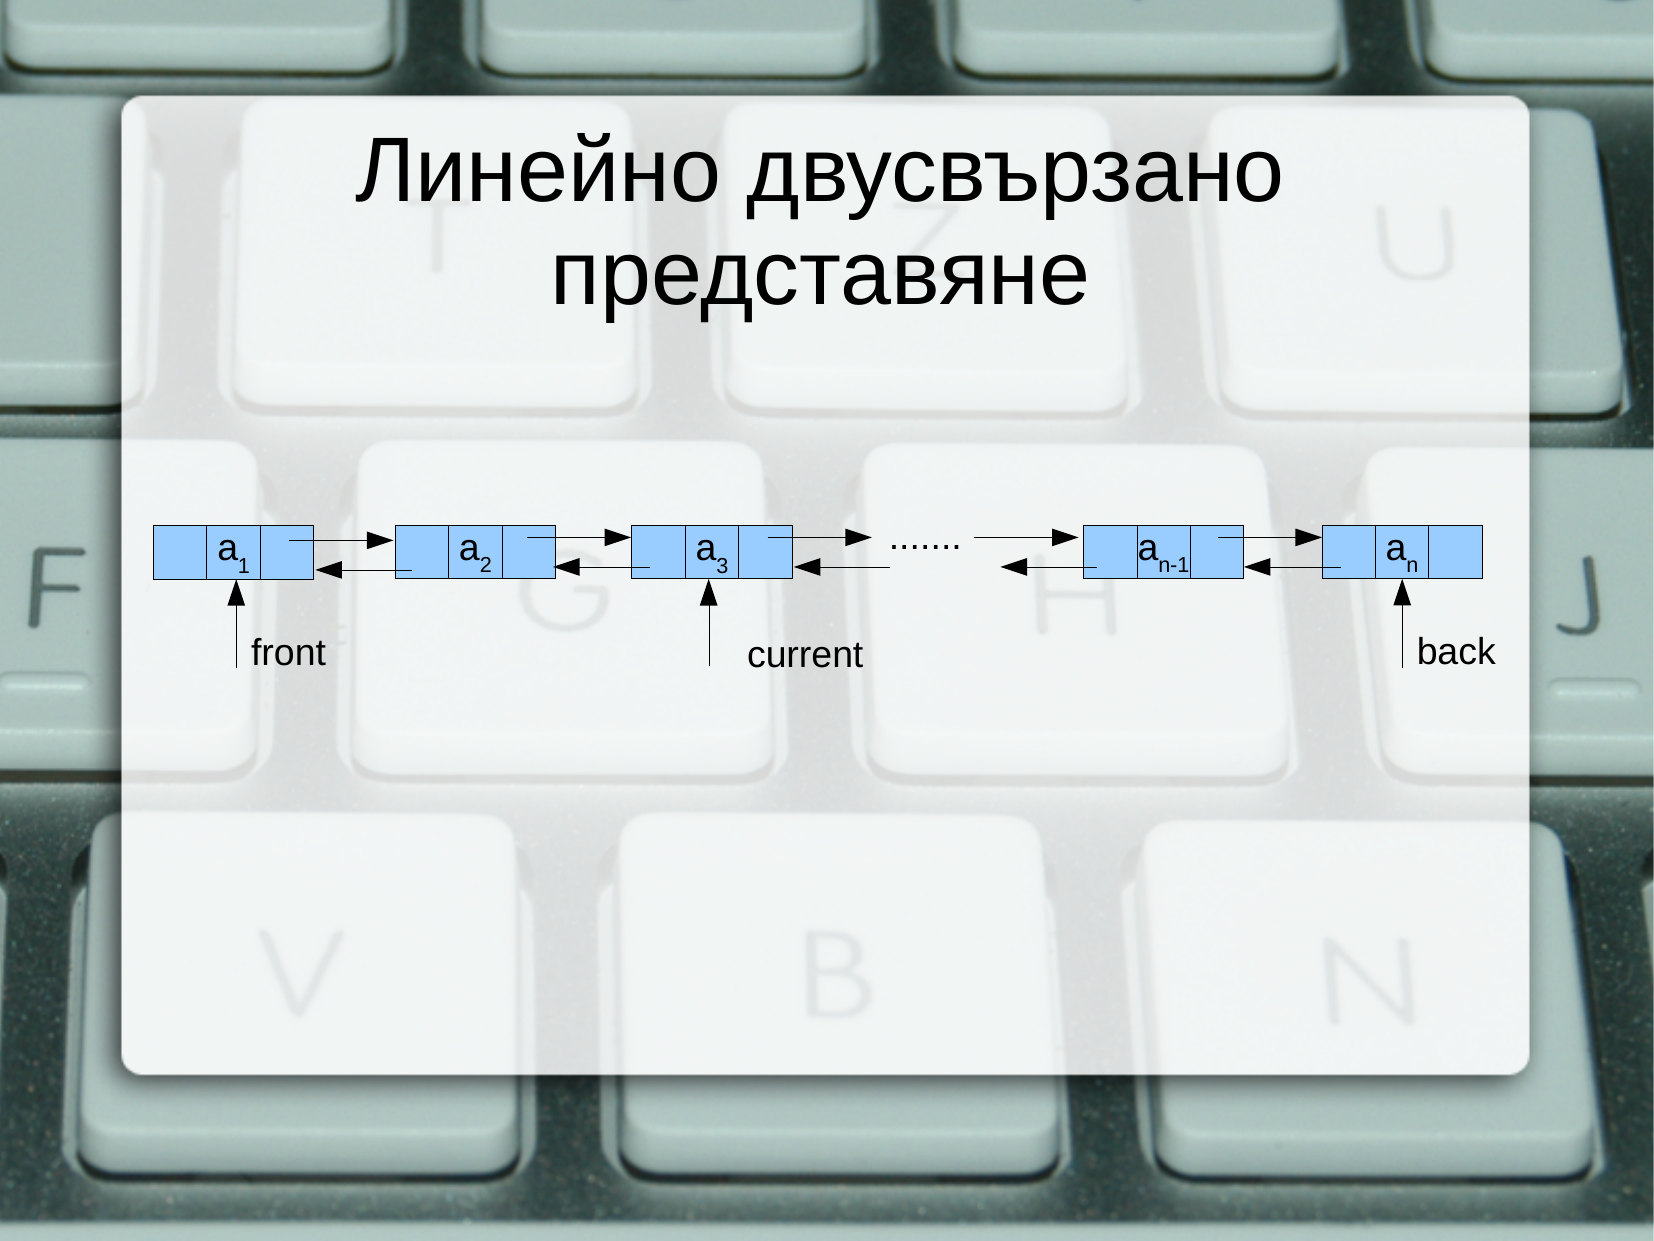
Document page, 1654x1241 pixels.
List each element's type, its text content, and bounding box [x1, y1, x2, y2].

text_box [739, 525, 793, 579]
text_box a1 [207, 525, 260, 580]
text_box back [1402, 623, 1511, 681]
text_box [502, 525, 556, 579]
picture [0, 0, 1654, 1241]
text_box [631, 525, 686, 579]
text_box ....... [874, 507, 981, 579]
text_box front [236, 623, 341, 681]
text_box [153, 525, 207, 580]
text_box [1190, 525, 1244, 579]
text_box an [1376, 525, 1428, 579]
text_box current [732, 625, 897, 683]
text_box an-1 [1138, 525, 1190, 579]
text_box a3 [686, 525, 739, 579]
text_box [395, 525, 449, 579]
text_box [1428, 525, 1483, 579]
title Линейно двусвързано представяне [135, 117, 1506, 325]
text_box [260, 525, 314, 580]
text_box [1083, 525, 1138, 579]
text_box [1322, 525, 1376, 579]
text_box a2 [449, 525, 502, 579]
